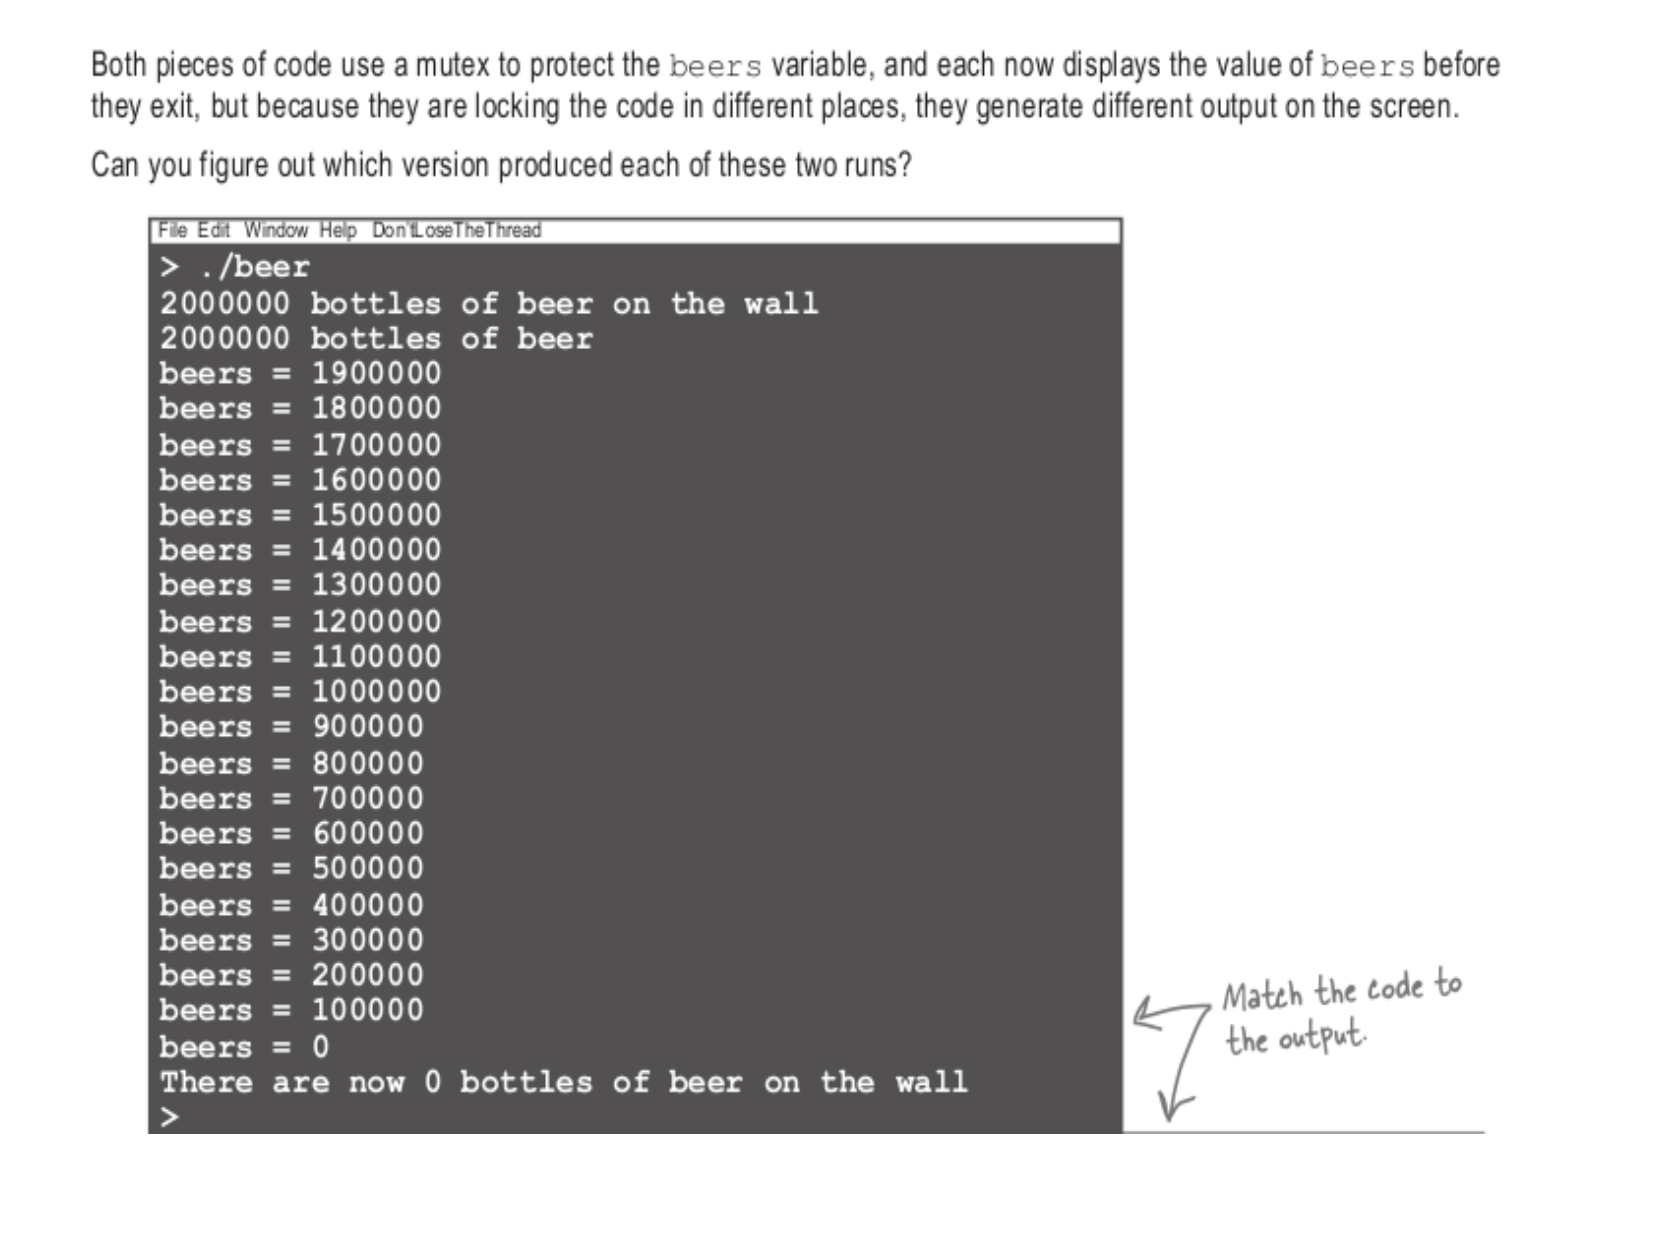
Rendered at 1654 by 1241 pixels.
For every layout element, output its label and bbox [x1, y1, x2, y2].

picture [70, 35, 1524, 1134]
